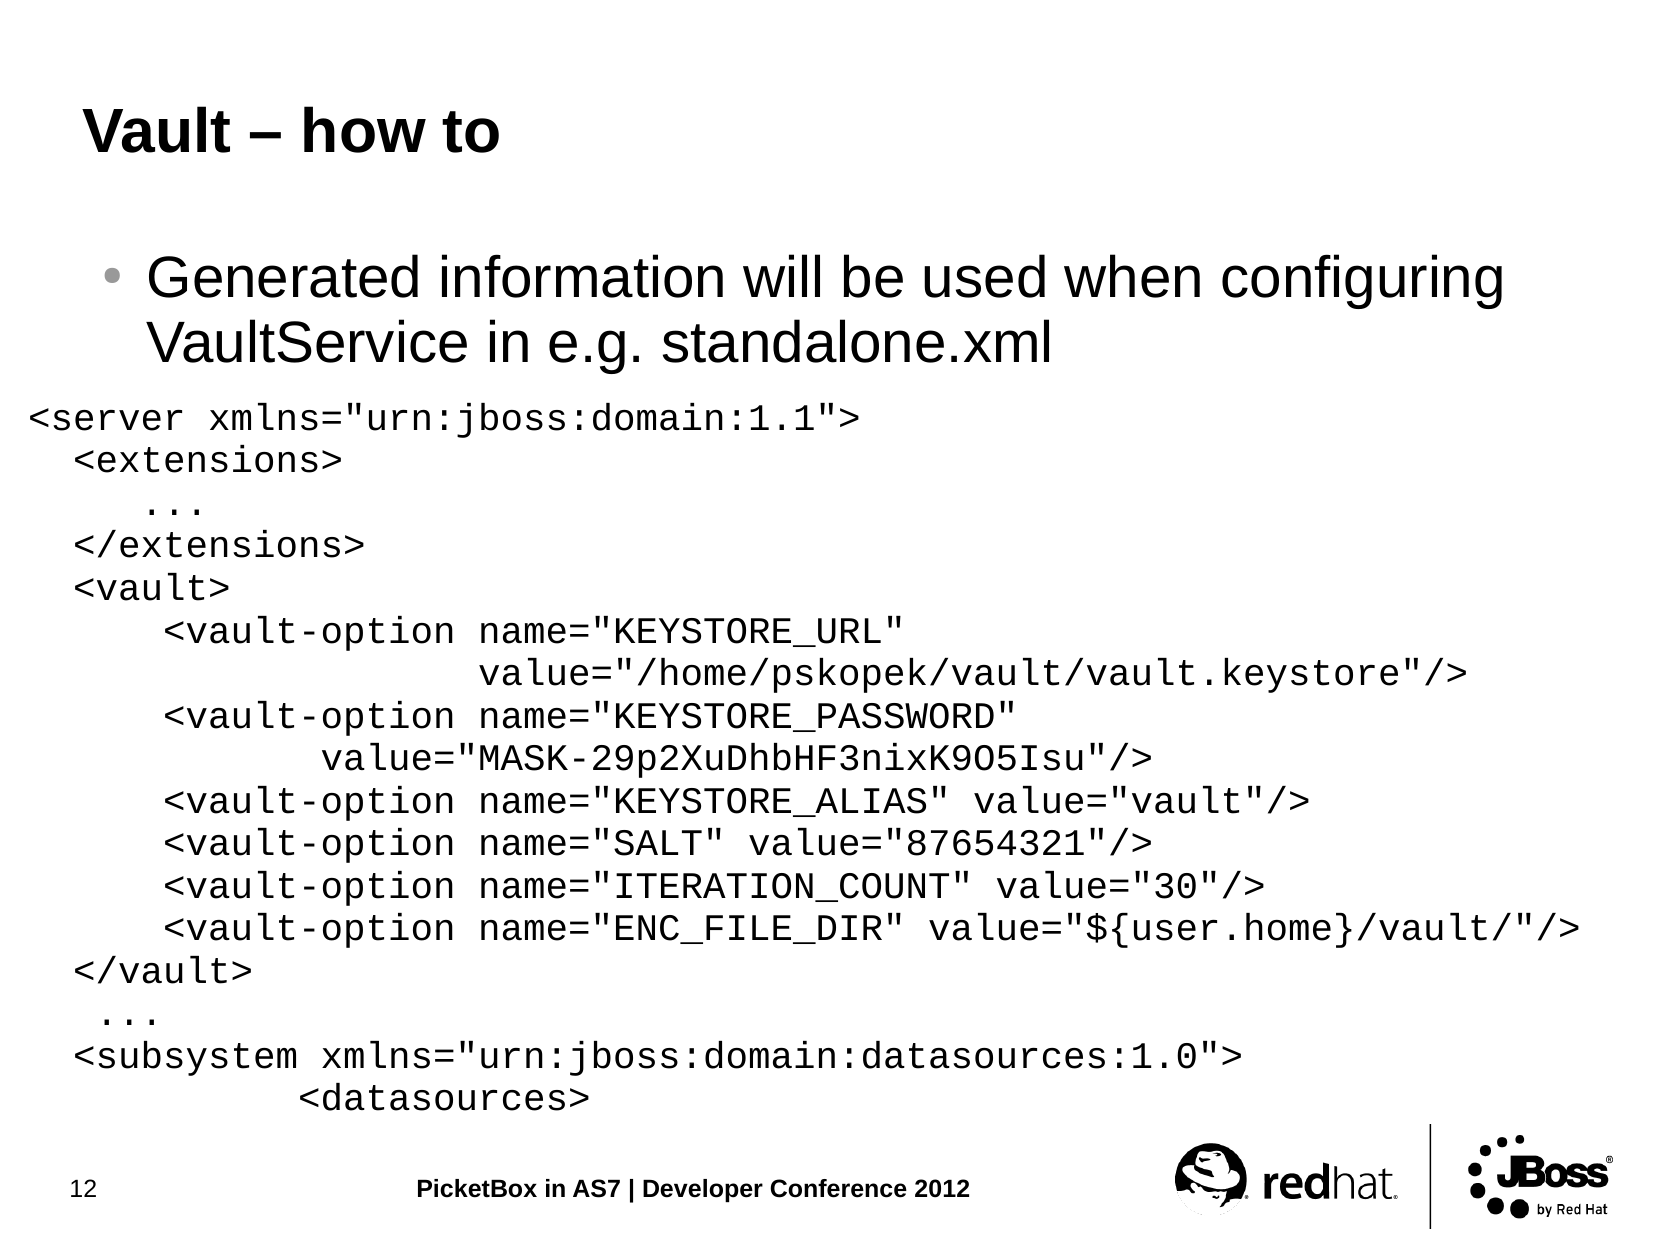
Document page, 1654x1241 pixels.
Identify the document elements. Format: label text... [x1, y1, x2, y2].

title Vault – how to [82, 37, 1571, 226]
text_box <server xmlns="urn:jboss:domain:1.1"> <extensions> ... </extensions> <vault> <vault-option name="KEYSTORE_URL" value="/home/pskopek/vault/vault.keystore"/> <vault-option name="KEYSTORE_PASSWORD" value="MASK-29p2XuDhbHF3nixK9O5Isu"/> <vault-option name="KEYSTORE_ALIAS" value="vault"/> <vault-option name="SALT" value="87654321"/> <vault-option name="ITERATION_COUNT" value="30"/> <vault-option name="ENC_FILE_DIR" value="${user.home}/vault/"/> </vault> ... <subsystem xmlns="urn:jboss:domain:datasources:1.0"> <datasources> [13, 391, 1654, 1174]
list Generated information will be used when configuring VaultService in e.g. standalone.xml [86, 244, 1576, 391]
picture [1175, 1174, 1613, 1229]
